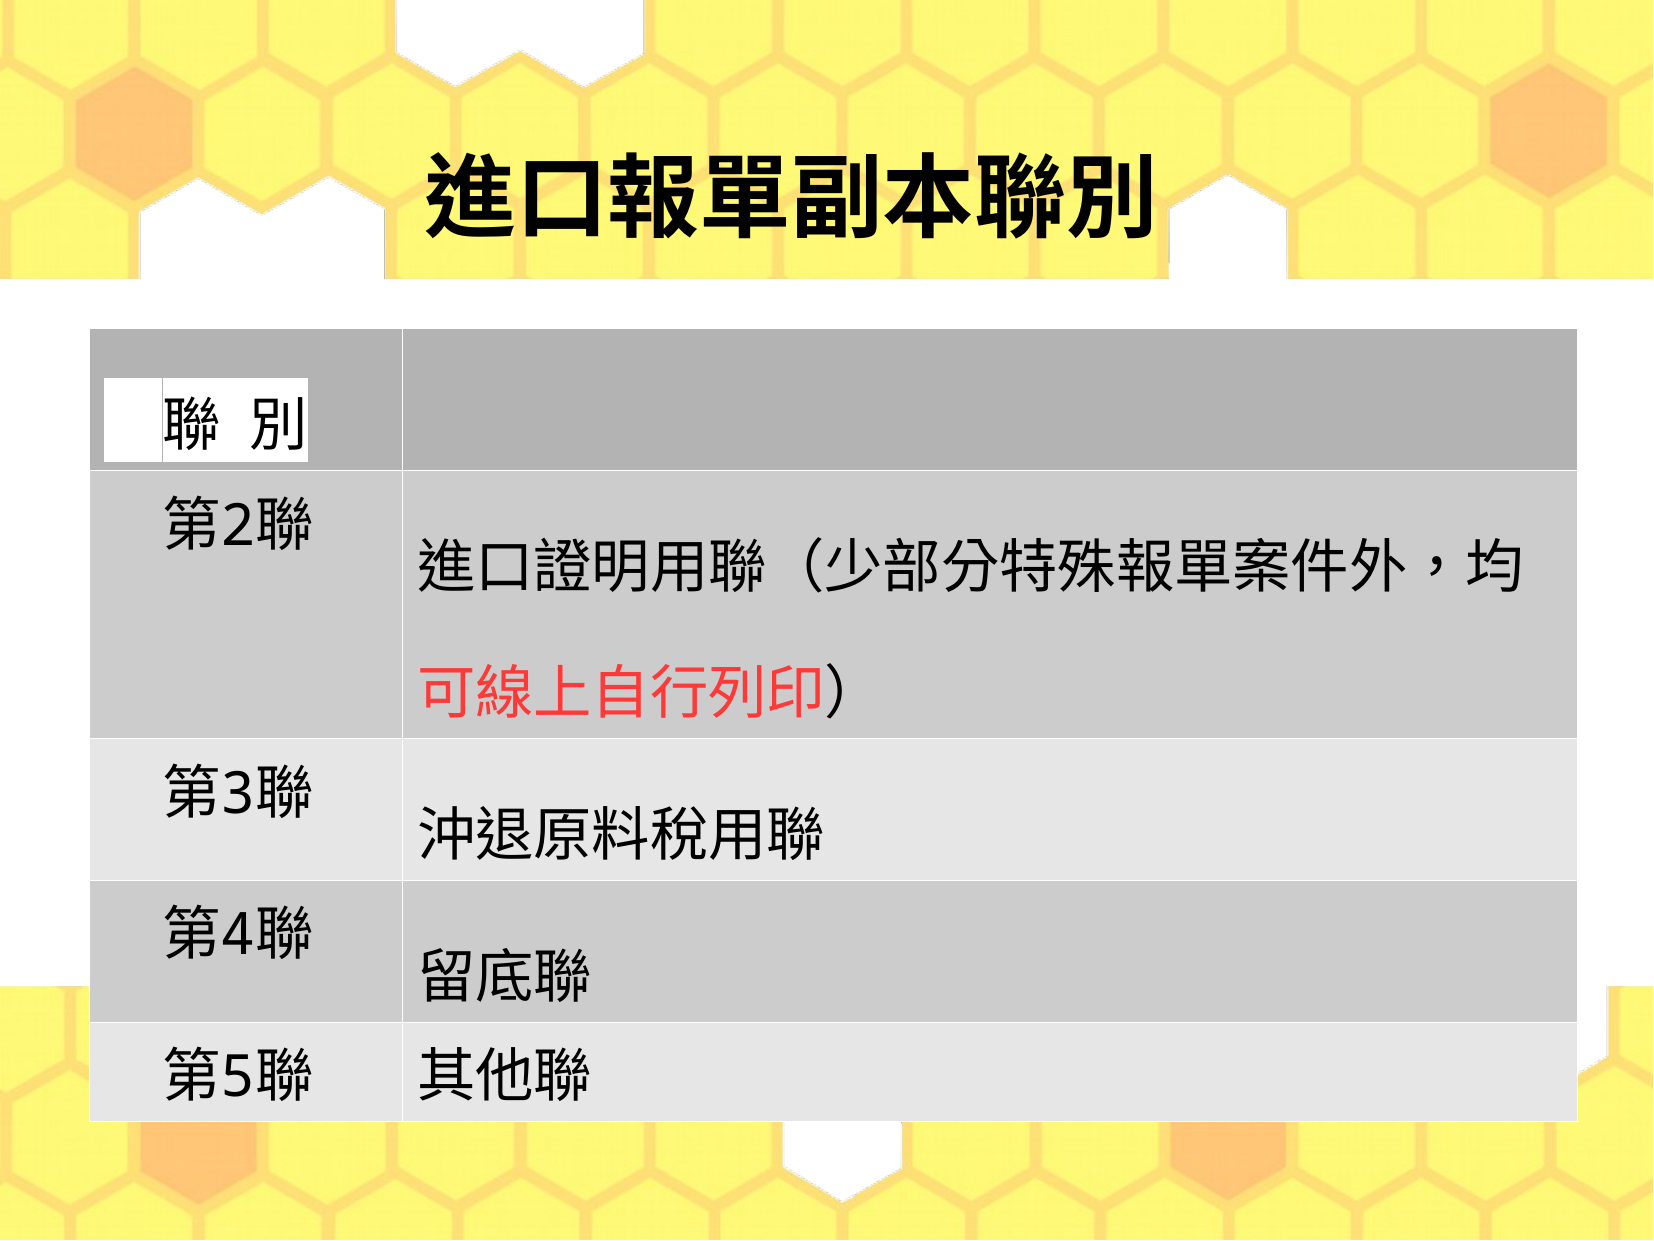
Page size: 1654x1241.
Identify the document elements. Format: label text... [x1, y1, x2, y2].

table_cell 第3聯 [90, 739, 402, 880]
title 進口報單副本聯別 [47, 23, 1536, 290]
table_cell 留底聯 [403, 881, 1577, 1022]
picture [0, 986, 1654, 1240]
table_cell 進口證明用聯（少部分特殊報單案件外，均可線上自行列印） [403, 471, 1577, 738]
table_cell 沖退原料稅用聯 [403, 739, 1577, 880]
picture [0, 0, 1654, 279]
table_cell 第5聯 [90, 1023, 402, 1121]
table_cell 第2聯 [90, 471, 402, 738]
table_header [403, 329, 1577, 470]
table_cell 第4聯 [90, 881, 402, 1022]
table_cell 其他聯 [403, 1023, 1577, 1121]
table_header 聯 別 [90, 329, 402, 470]
